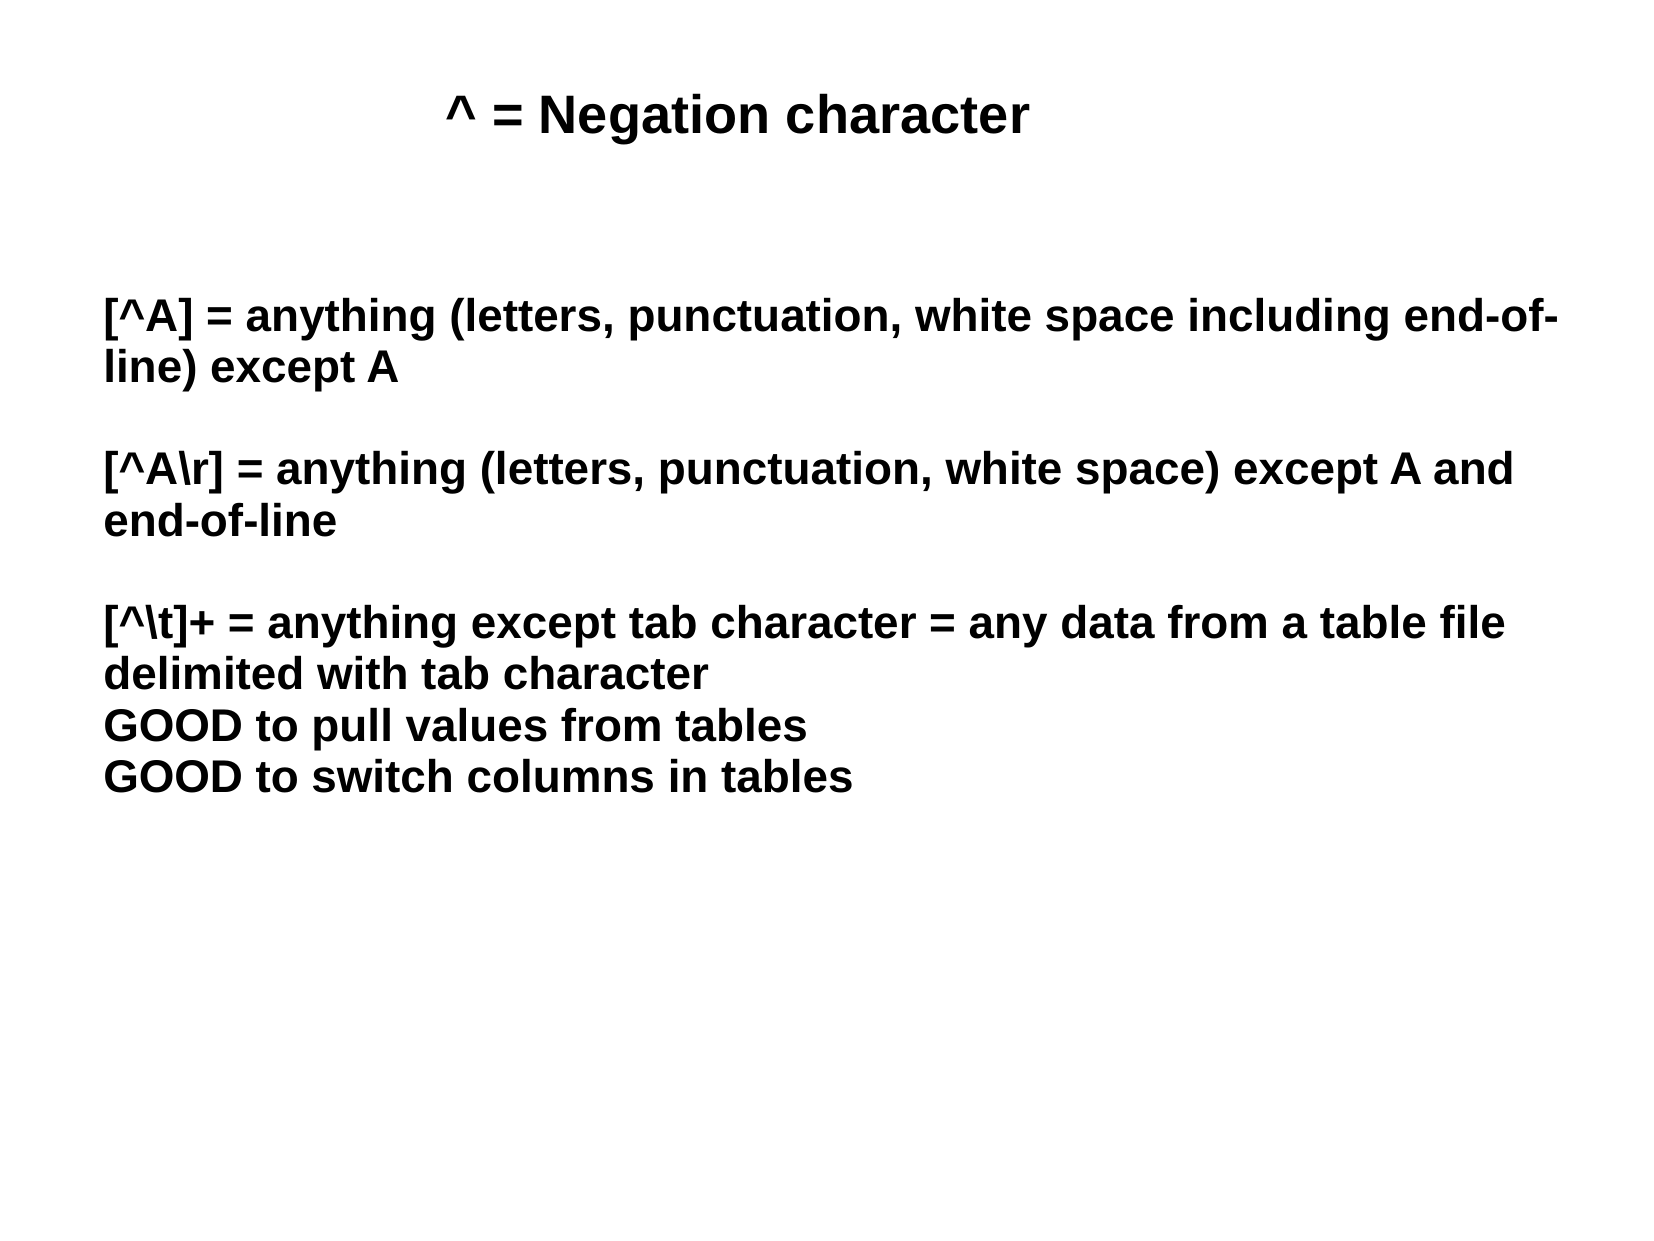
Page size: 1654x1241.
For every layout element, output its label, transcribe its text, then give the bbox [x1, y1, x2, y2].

text_box [^A] = anything (letters, punctuation, white space including end-of-line) except A [^A\r] = anything (letters, punctuation, white space) except A and end-of-line [^\t]+ = anything except tab character = any data from a table file delimited with tab character GOOD to pull values from tables GOOD to switch columns in tables [88, 230, 1595, 810]
text_box ^ = Negation character [59, 76, 1418, 153]
